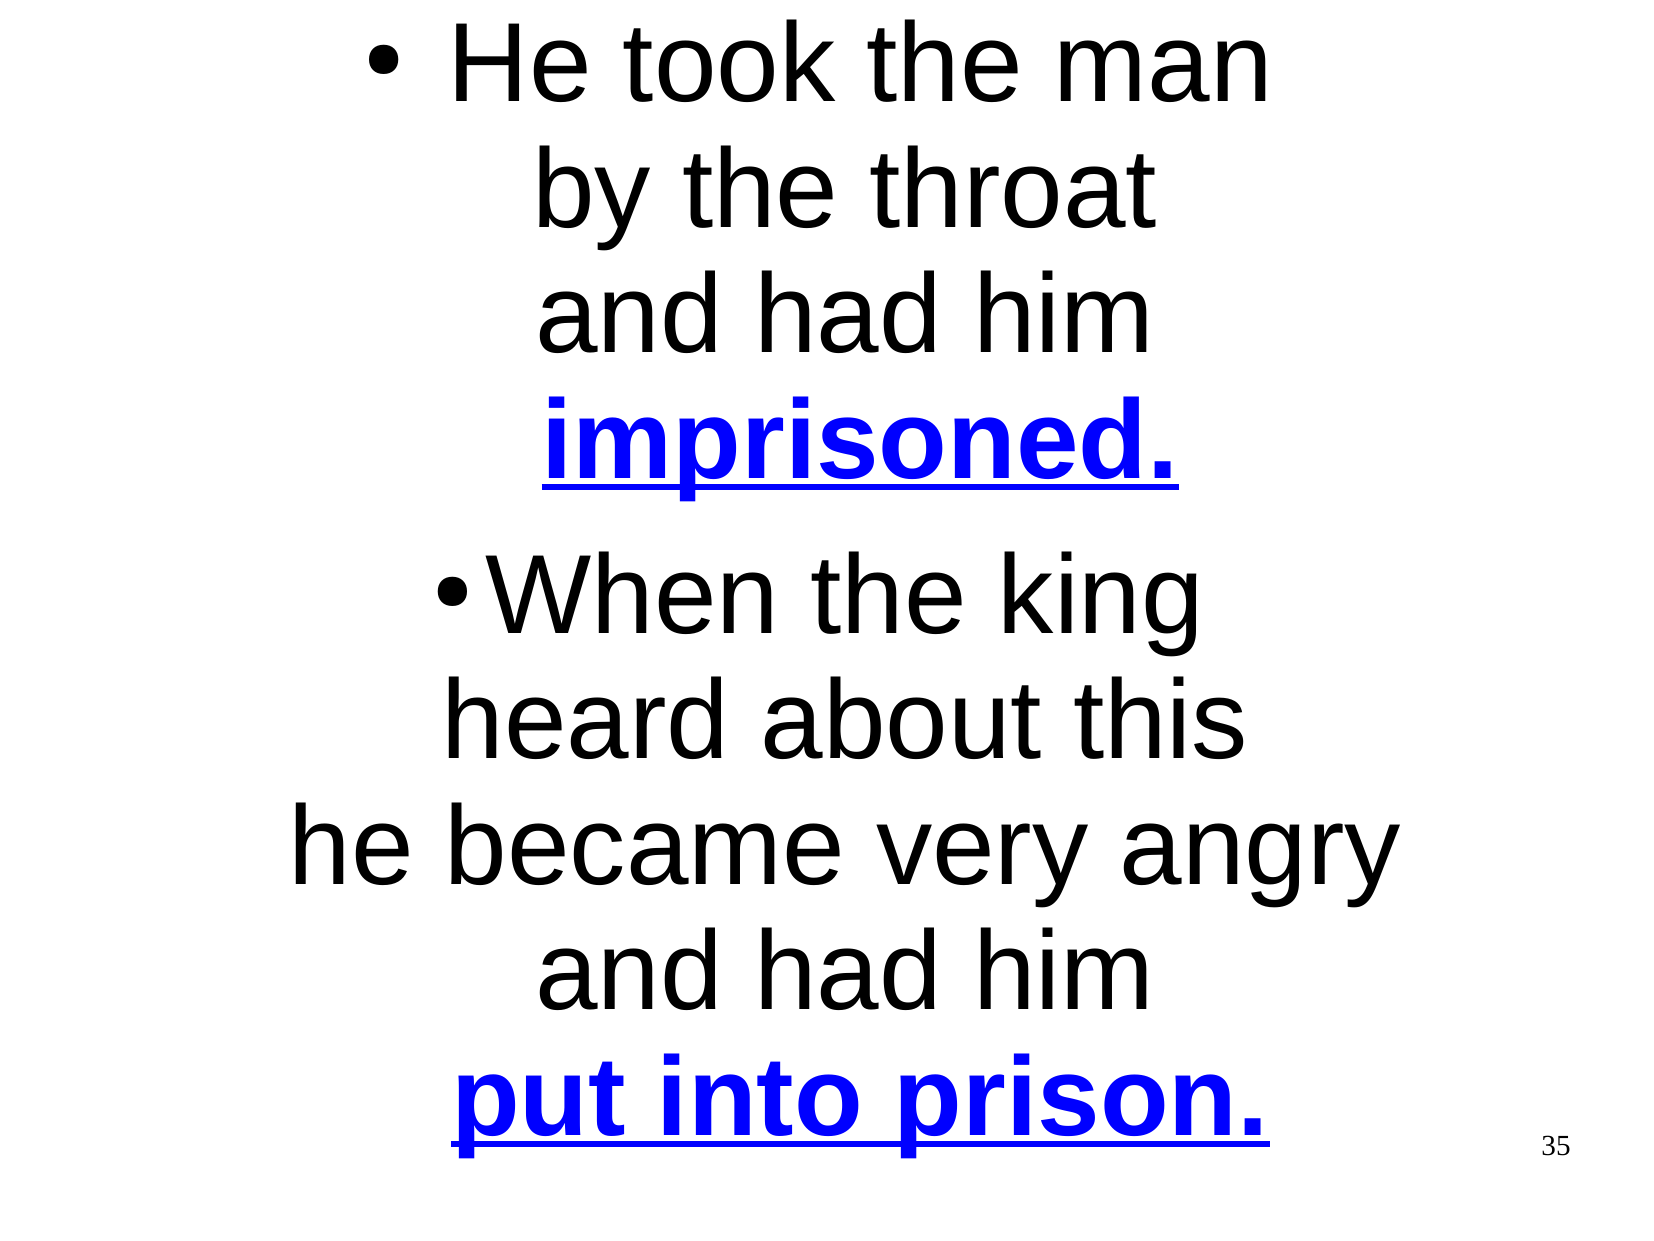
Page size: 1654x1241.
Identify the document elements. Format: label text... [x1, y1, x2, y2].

list He took the man by the throat and had him imprisoned. When the king heard about this he became very angry and had him put into prison. [0, 0, 1651, 1238]
